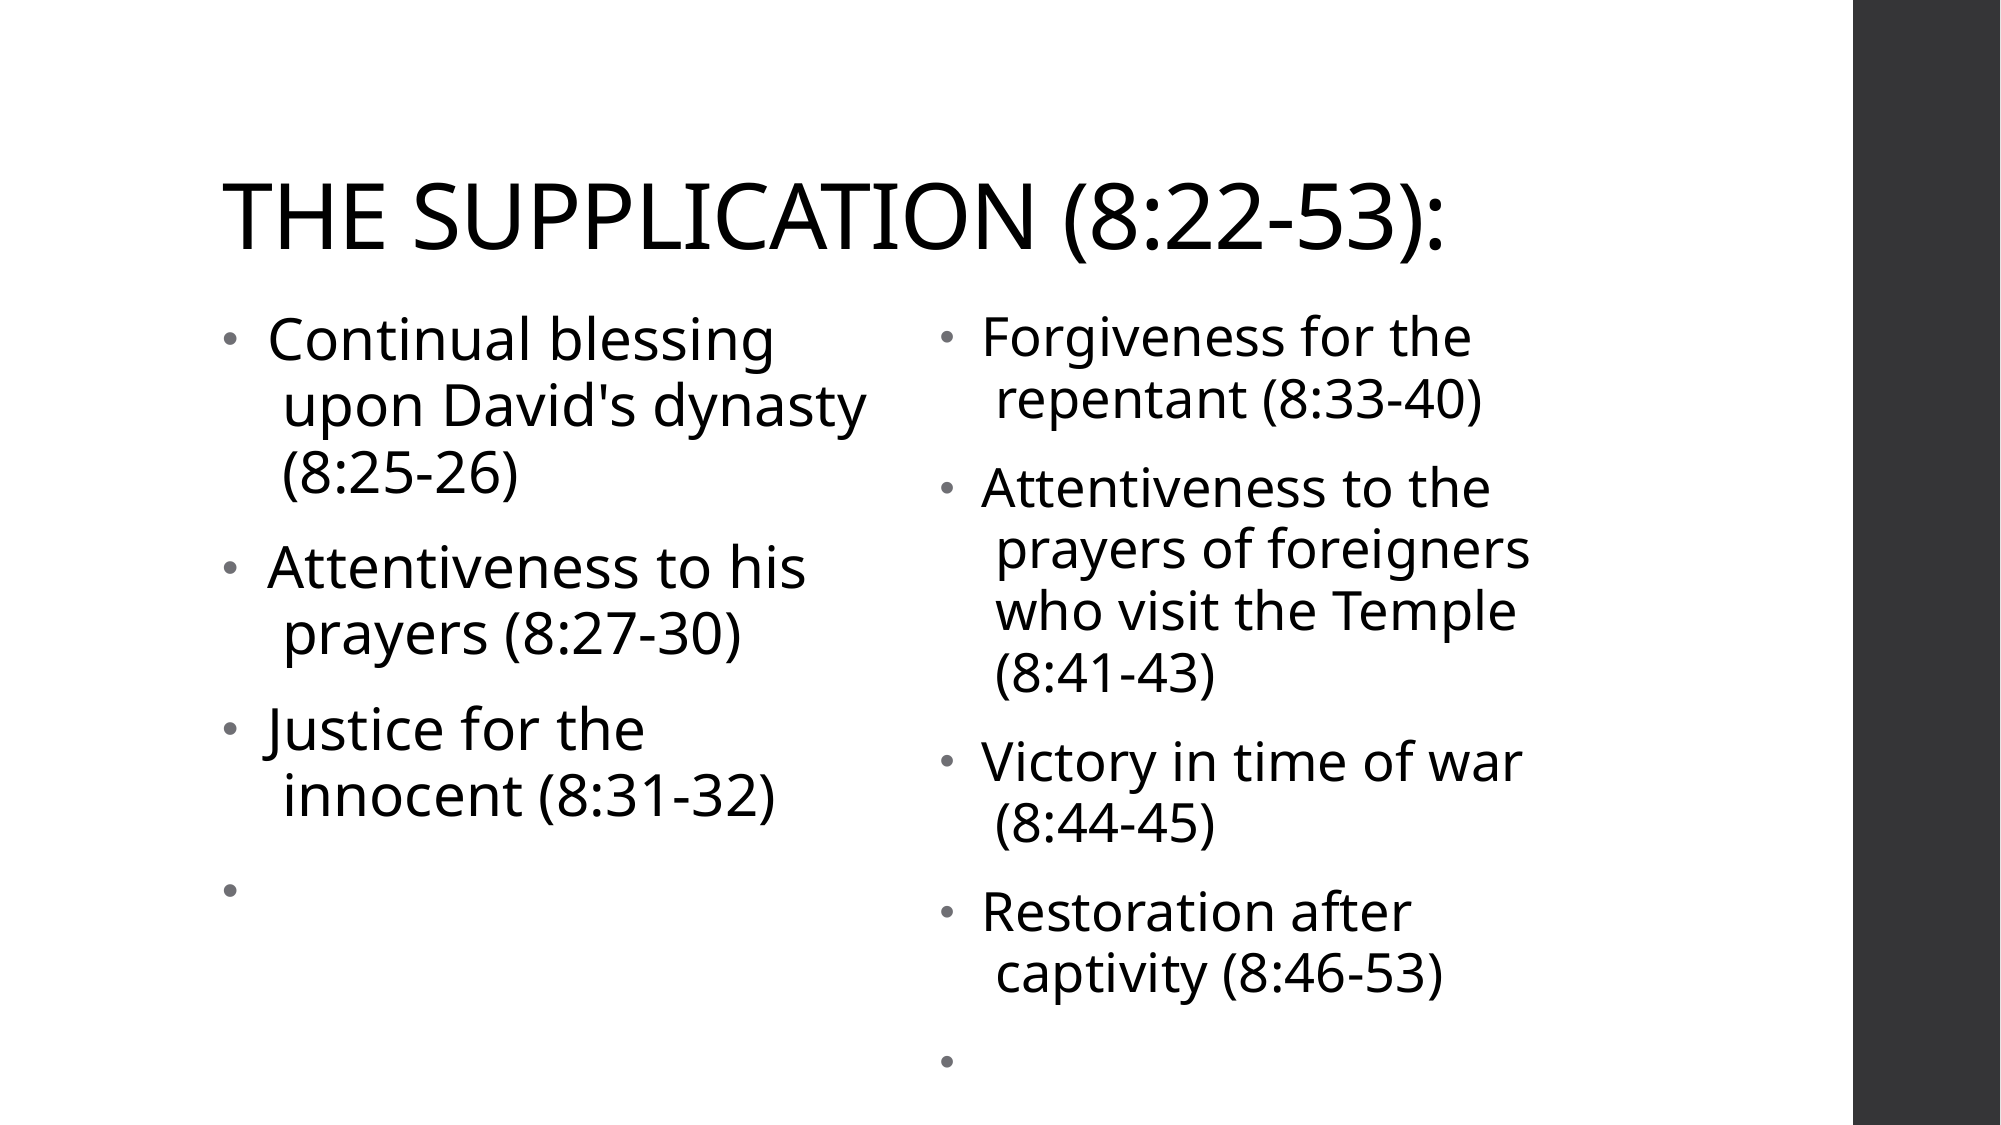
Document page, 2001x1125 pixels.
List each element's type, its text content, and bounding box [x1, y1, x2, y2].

list Forgiveness for the repentant (8:33-40) Attentiveness to the prayers of foreigners who visit the Temple (8:41-43) Victory in time of war (8:44-45) Restoration after captivity (8:46-53) [924, 299, 1617, 1014]
list Continual blessing upon David's dynasty (8:25-26) Attentiveness to his prayers (8:27-30) Justice for the innocent (8:31-32) [207, 299, 900, 1014]
title THE SUPPLICATION (8:22-53): [206, 60, 1797, 278]
